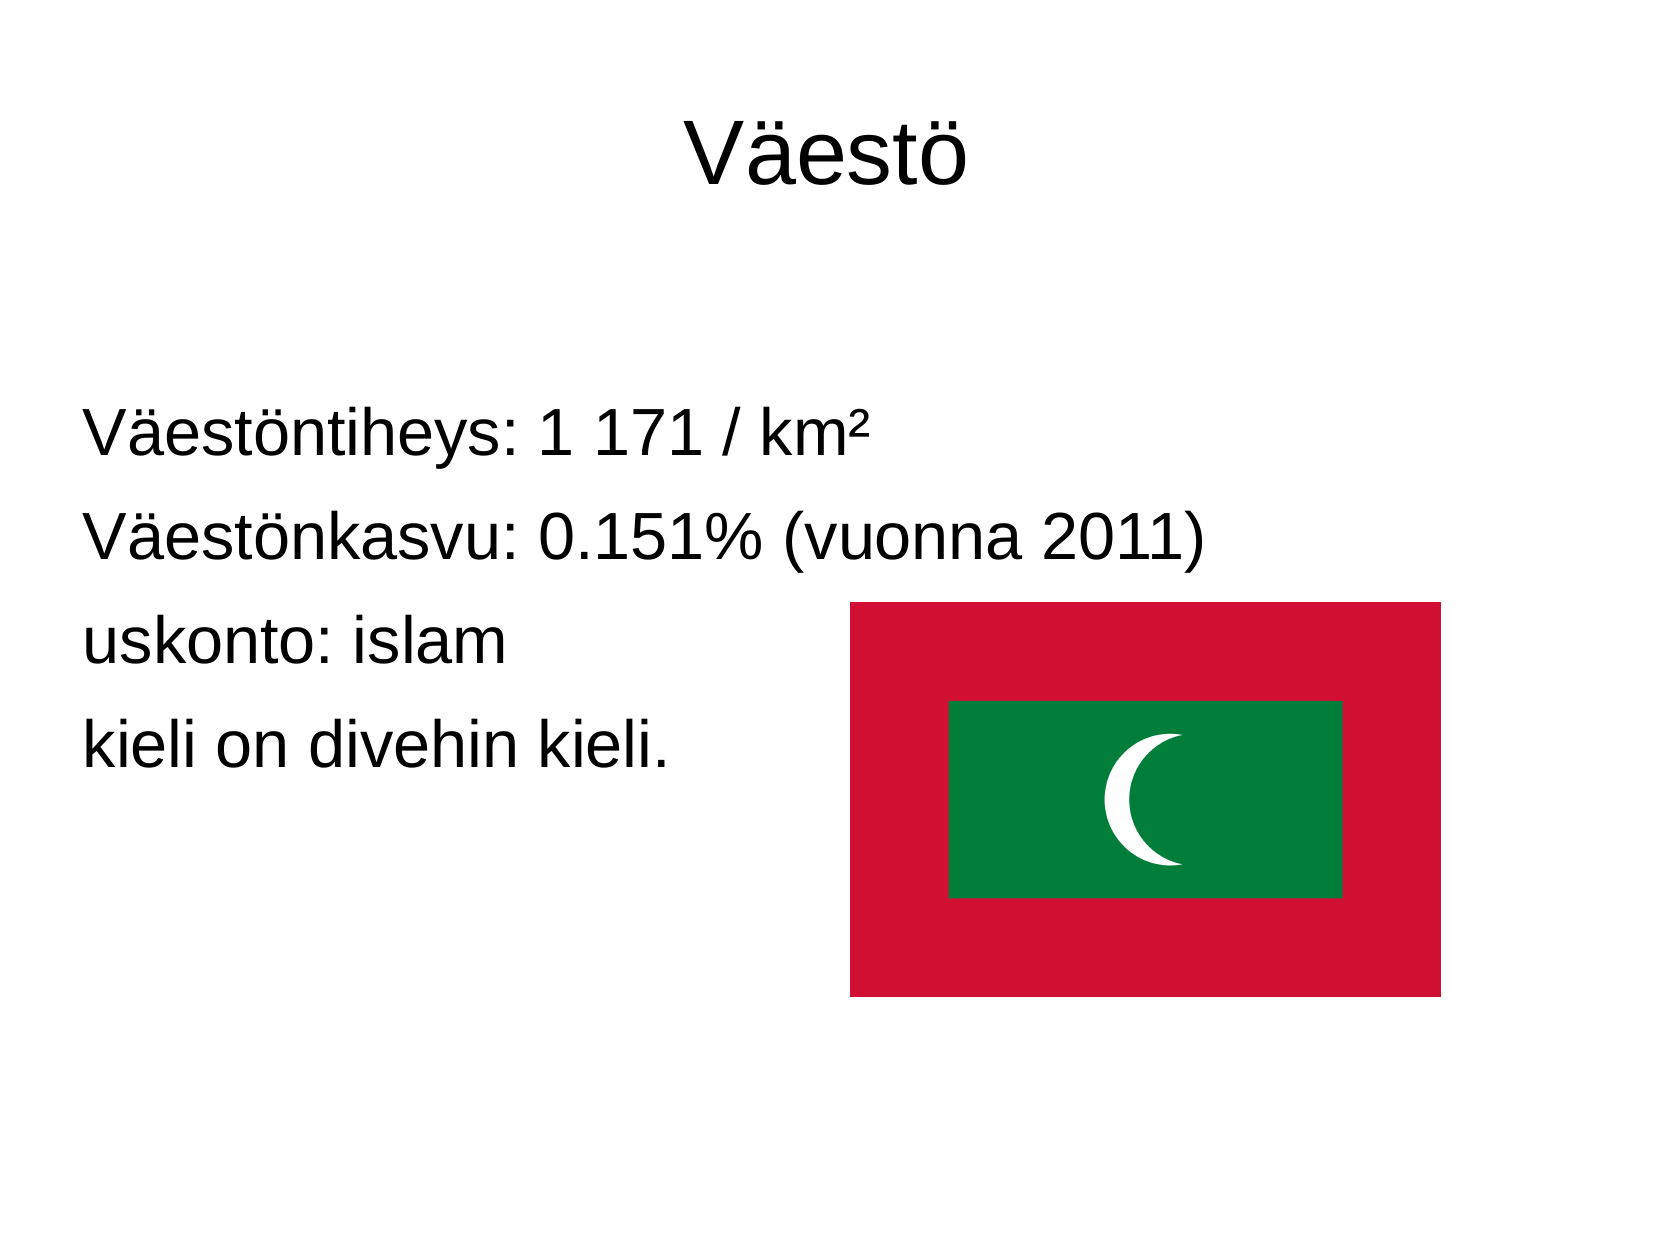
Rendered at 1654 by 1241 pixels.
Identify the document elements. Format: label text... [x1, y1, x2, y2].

title Väestö [82, 49, 1571, 257]
list Väestöntiheys: 1 171 / km² Väestönkasvu: 0.151% (vuonna 2011) uskonto: islam kieli on divehin kieli. [82, 290, 1571, 1010]
picture [850, 602, 1441, 997]
